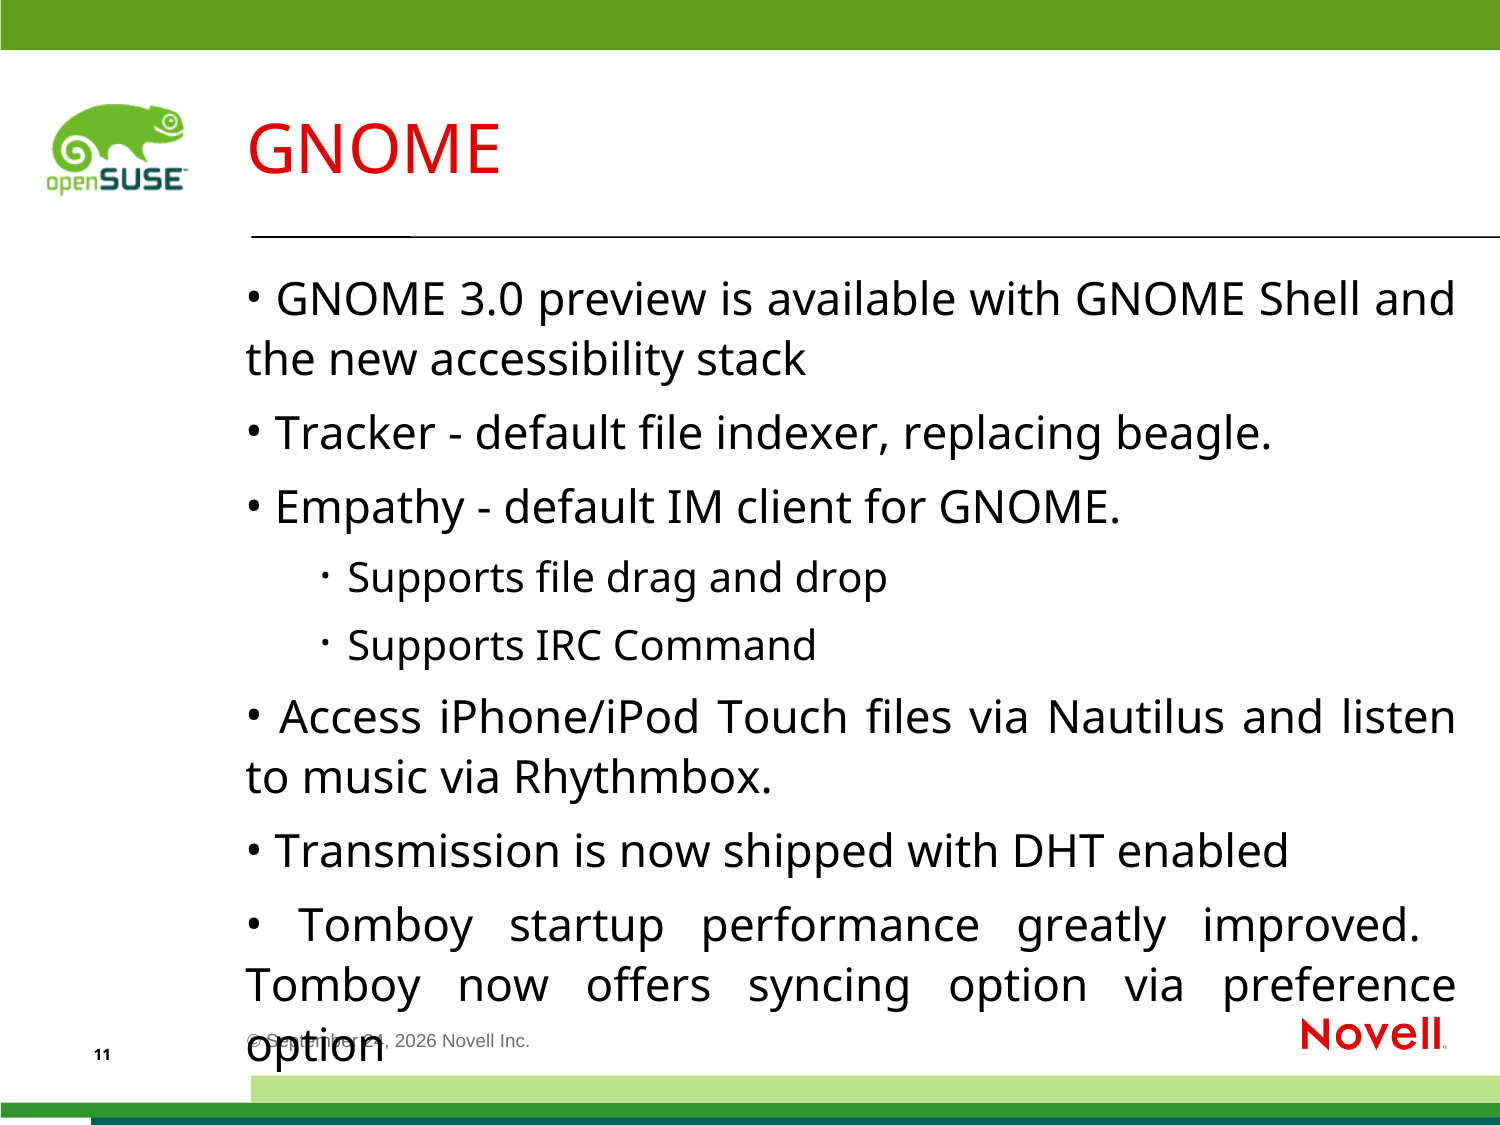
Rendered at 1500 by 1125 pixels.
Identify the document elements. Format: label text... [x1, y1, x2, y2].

list GNOME 3.0 preview is available with GNOME Shell and the new accessibility stack Tracker - default file indexer, replacing beagle. Empathy - default IM client for GNOME. Supports file drag and drop Supports IRC Command Access iPhone/iPod Touch files via Nautilus and listen to music via Rhythmbox. Transmission is now shipped with DHT enabled Tomboy startup performance greatly improved. Tomboy now offers syncing option via preference option [245, 267, 1458, 1010]
picture [1295, 1011, 1453, 1056]
title GNOME [246, 68, 1409, 231]
picture [47, 104, 188, 197]
